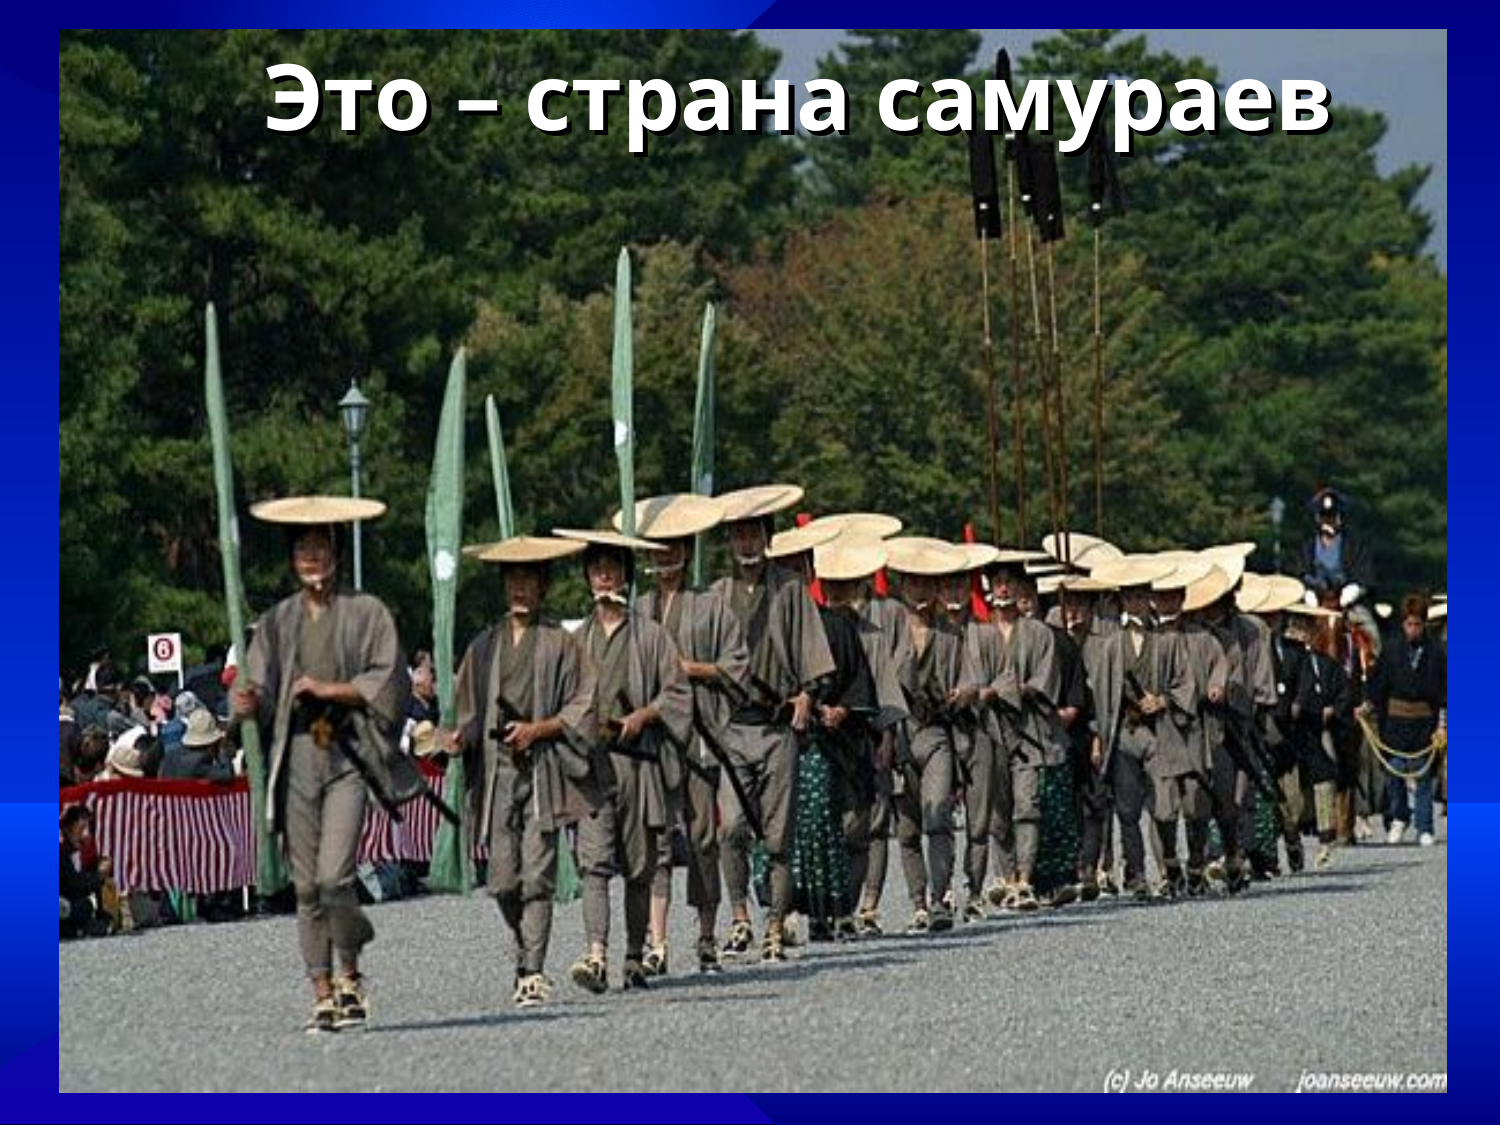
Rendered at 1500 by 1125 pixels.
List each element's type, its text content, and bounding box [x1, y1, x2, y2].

picture [59, 29, 1447, 1093]
title Это – страна самураев [123, 0, 1474, 188]
